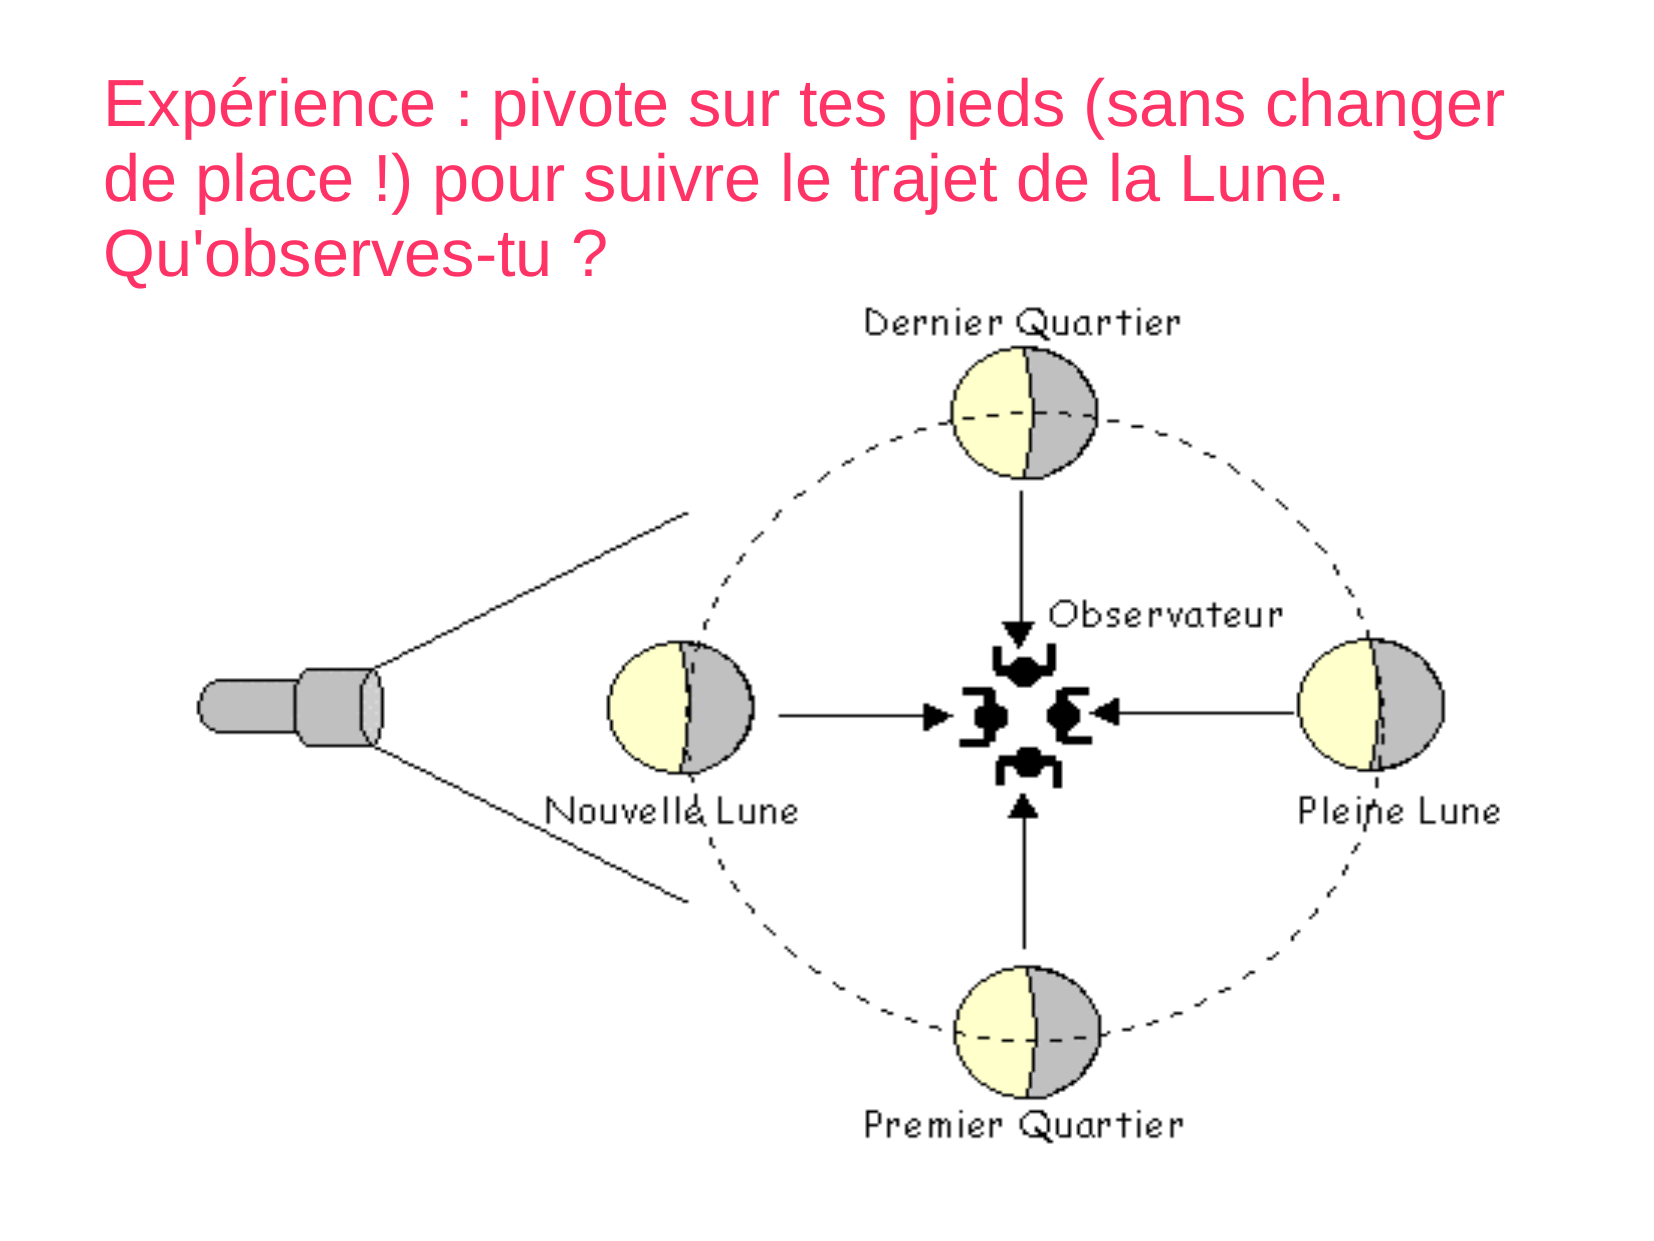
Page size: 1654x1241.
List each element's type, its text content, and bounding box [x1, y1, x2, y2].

picture [177, 299, 1506, 1152]
text_box Expérience : pivote sur tes pieds (sans changer de place !) pour suivre le trajet de la Lune. Qu'observes-tu ? [88, 59, 1595, 299]
